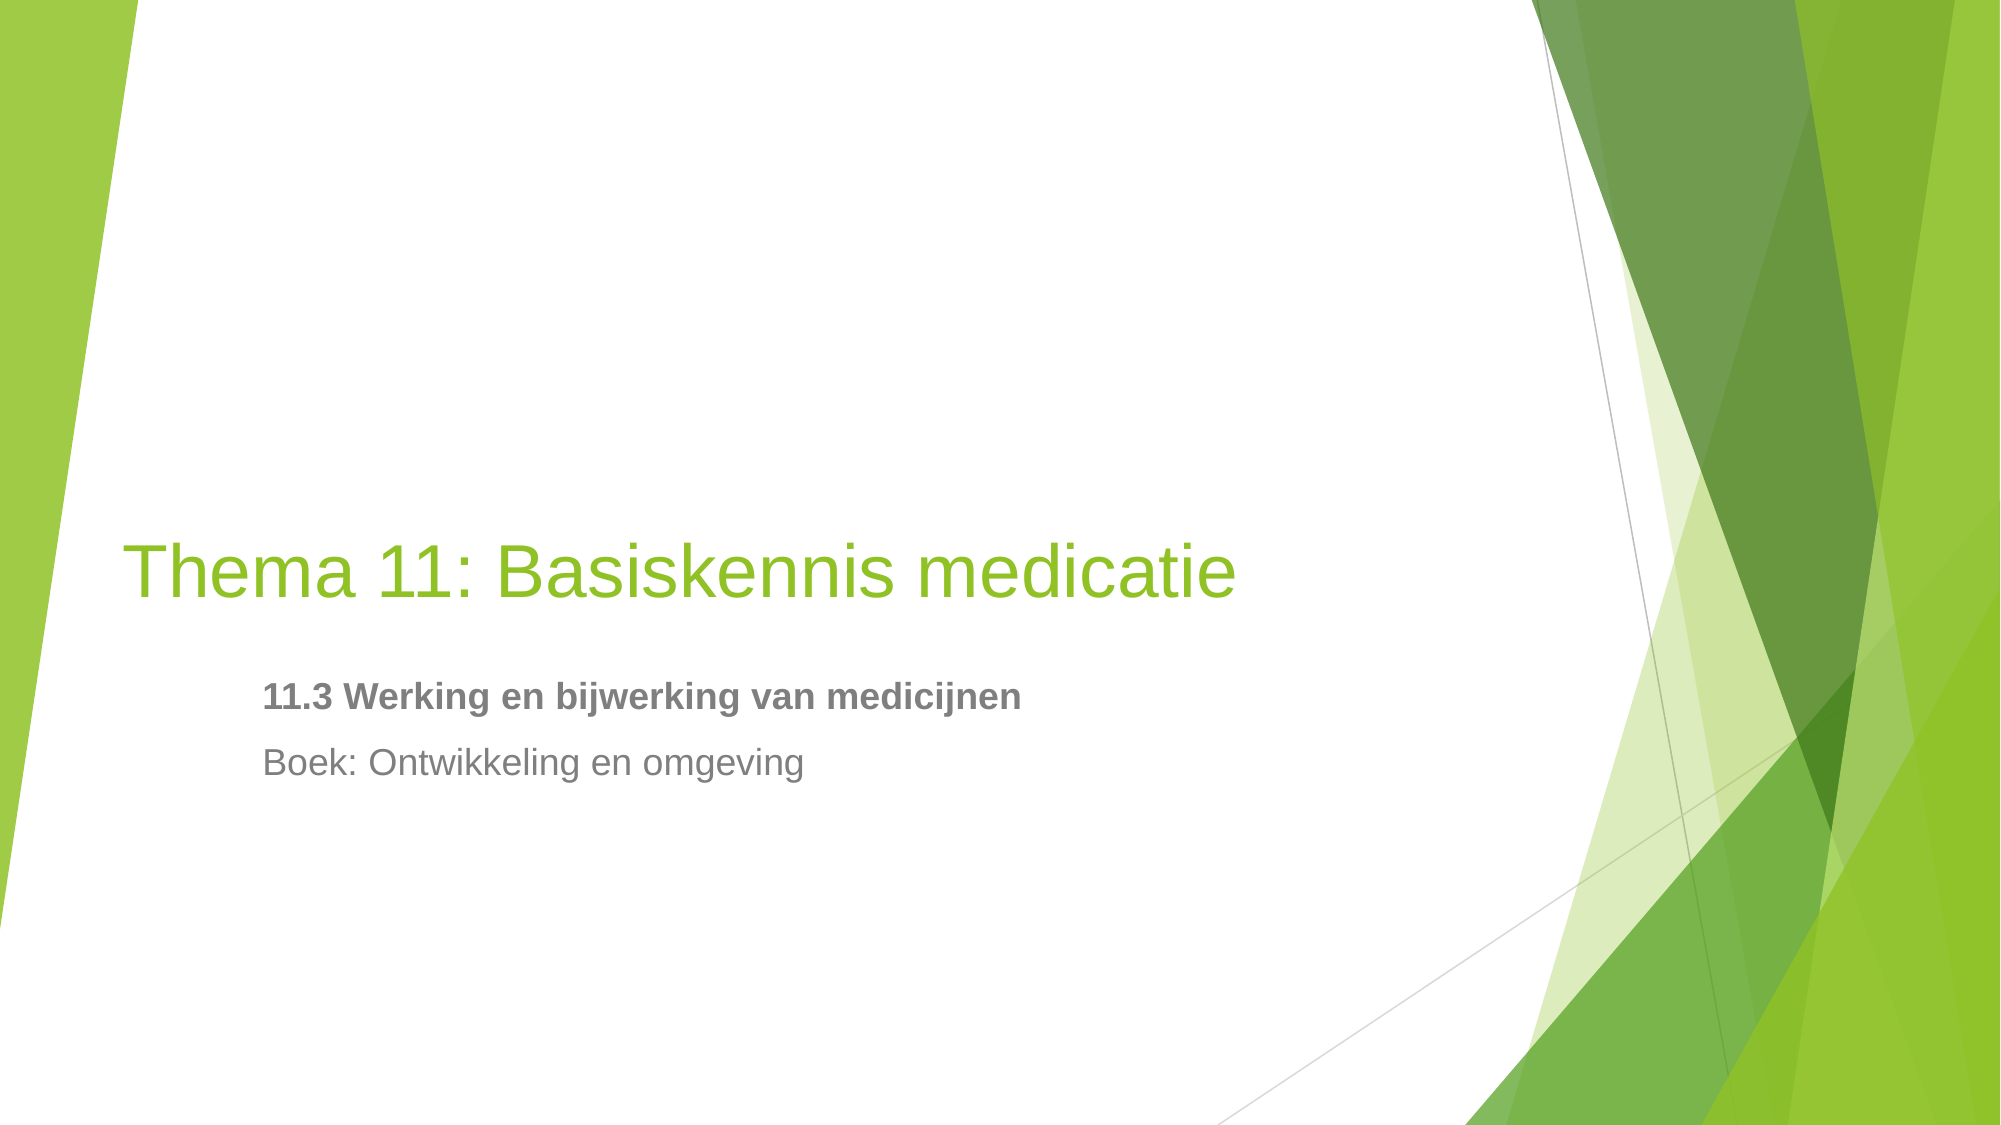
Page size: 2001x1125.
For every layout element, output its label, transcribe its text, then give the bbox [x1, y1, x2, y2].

subtitle 11.3 Werking en bijwerking van medicijnen Boek: Ontwikkeling en omgeving [247, 664, 1522, 845]
title Thema 11: Basiskennis medicatie [107, 394, 1382, 665]
